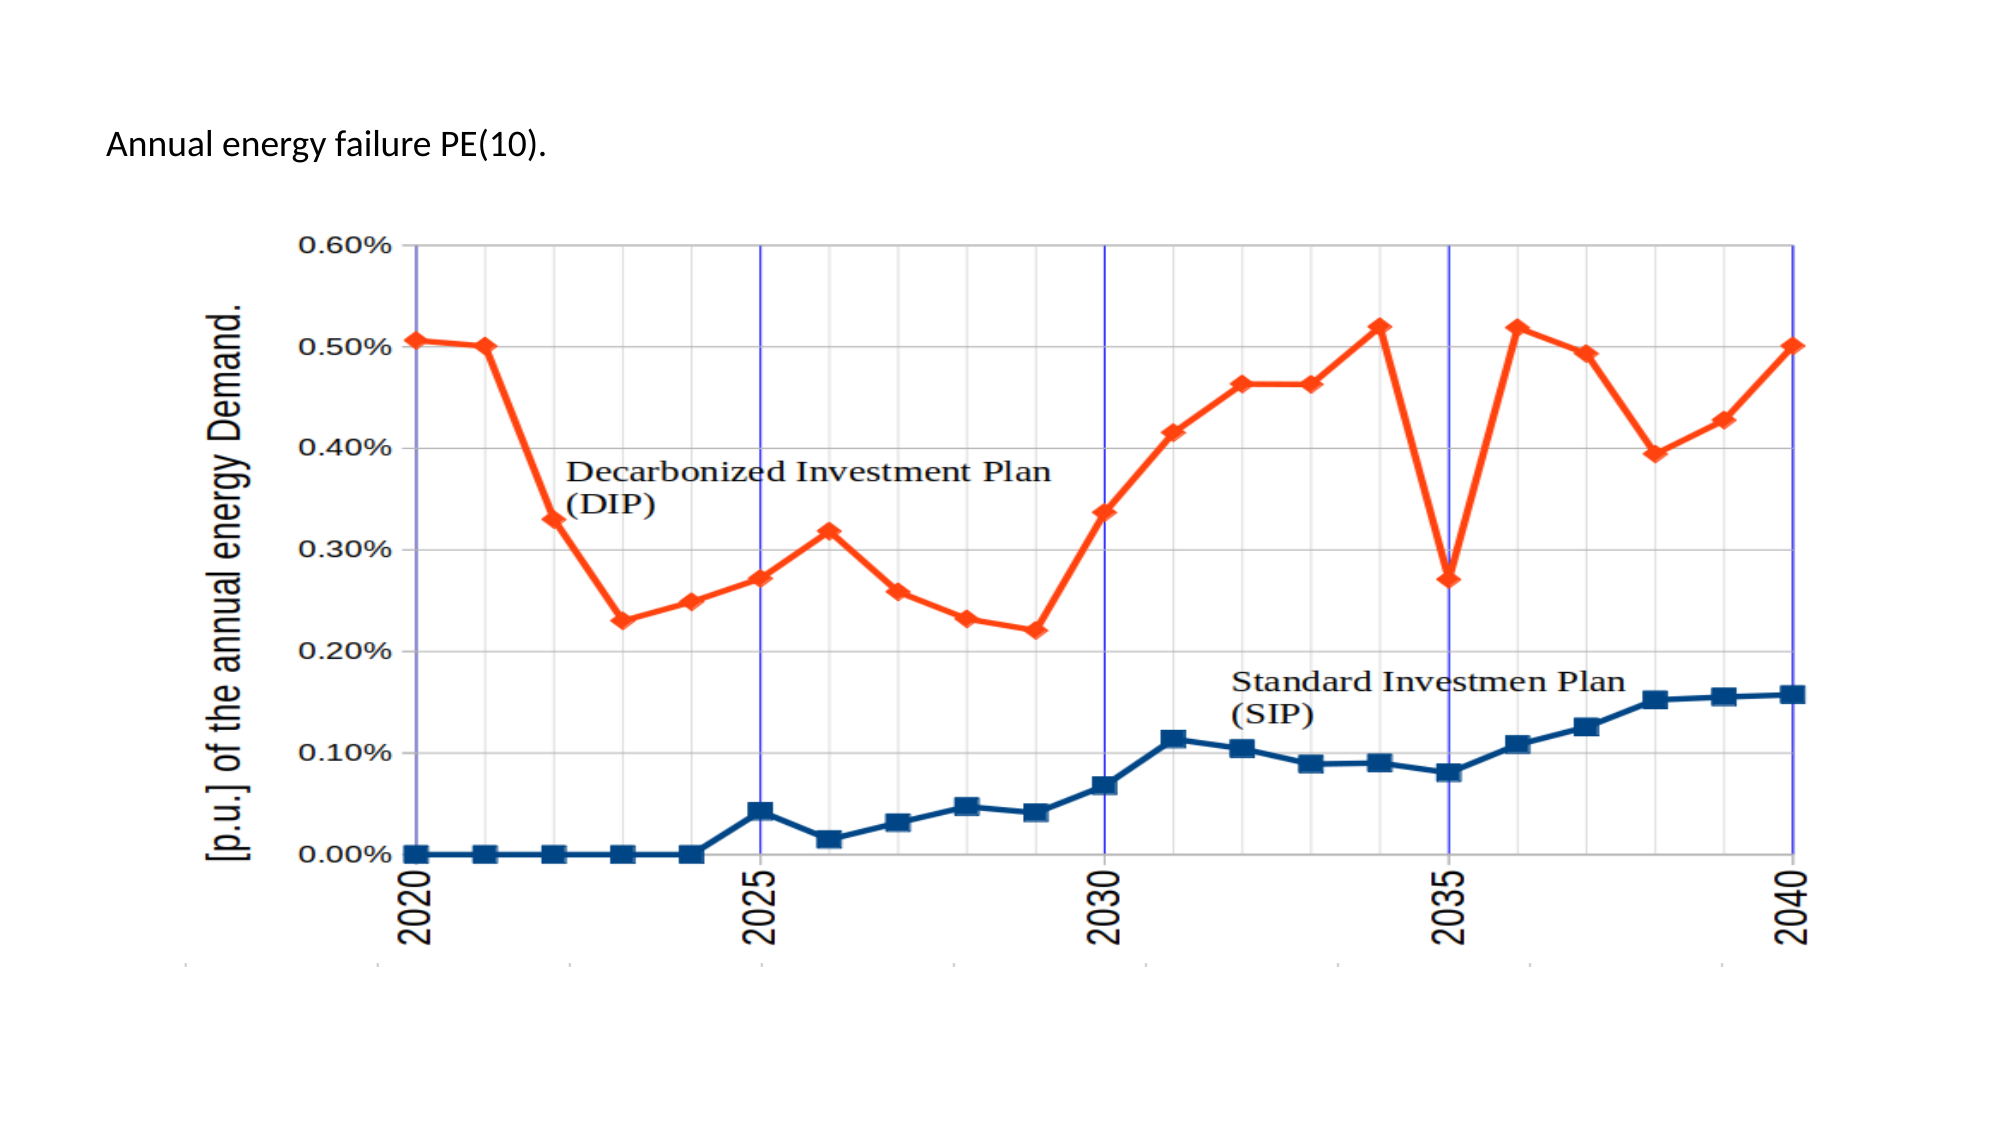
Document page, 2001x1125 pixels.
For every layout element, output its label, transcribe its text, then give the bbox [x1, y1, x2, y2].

picture [163, 216, 1833, 967]
title Annual energy failure PE(10). [106, 69, 1607, 225]
